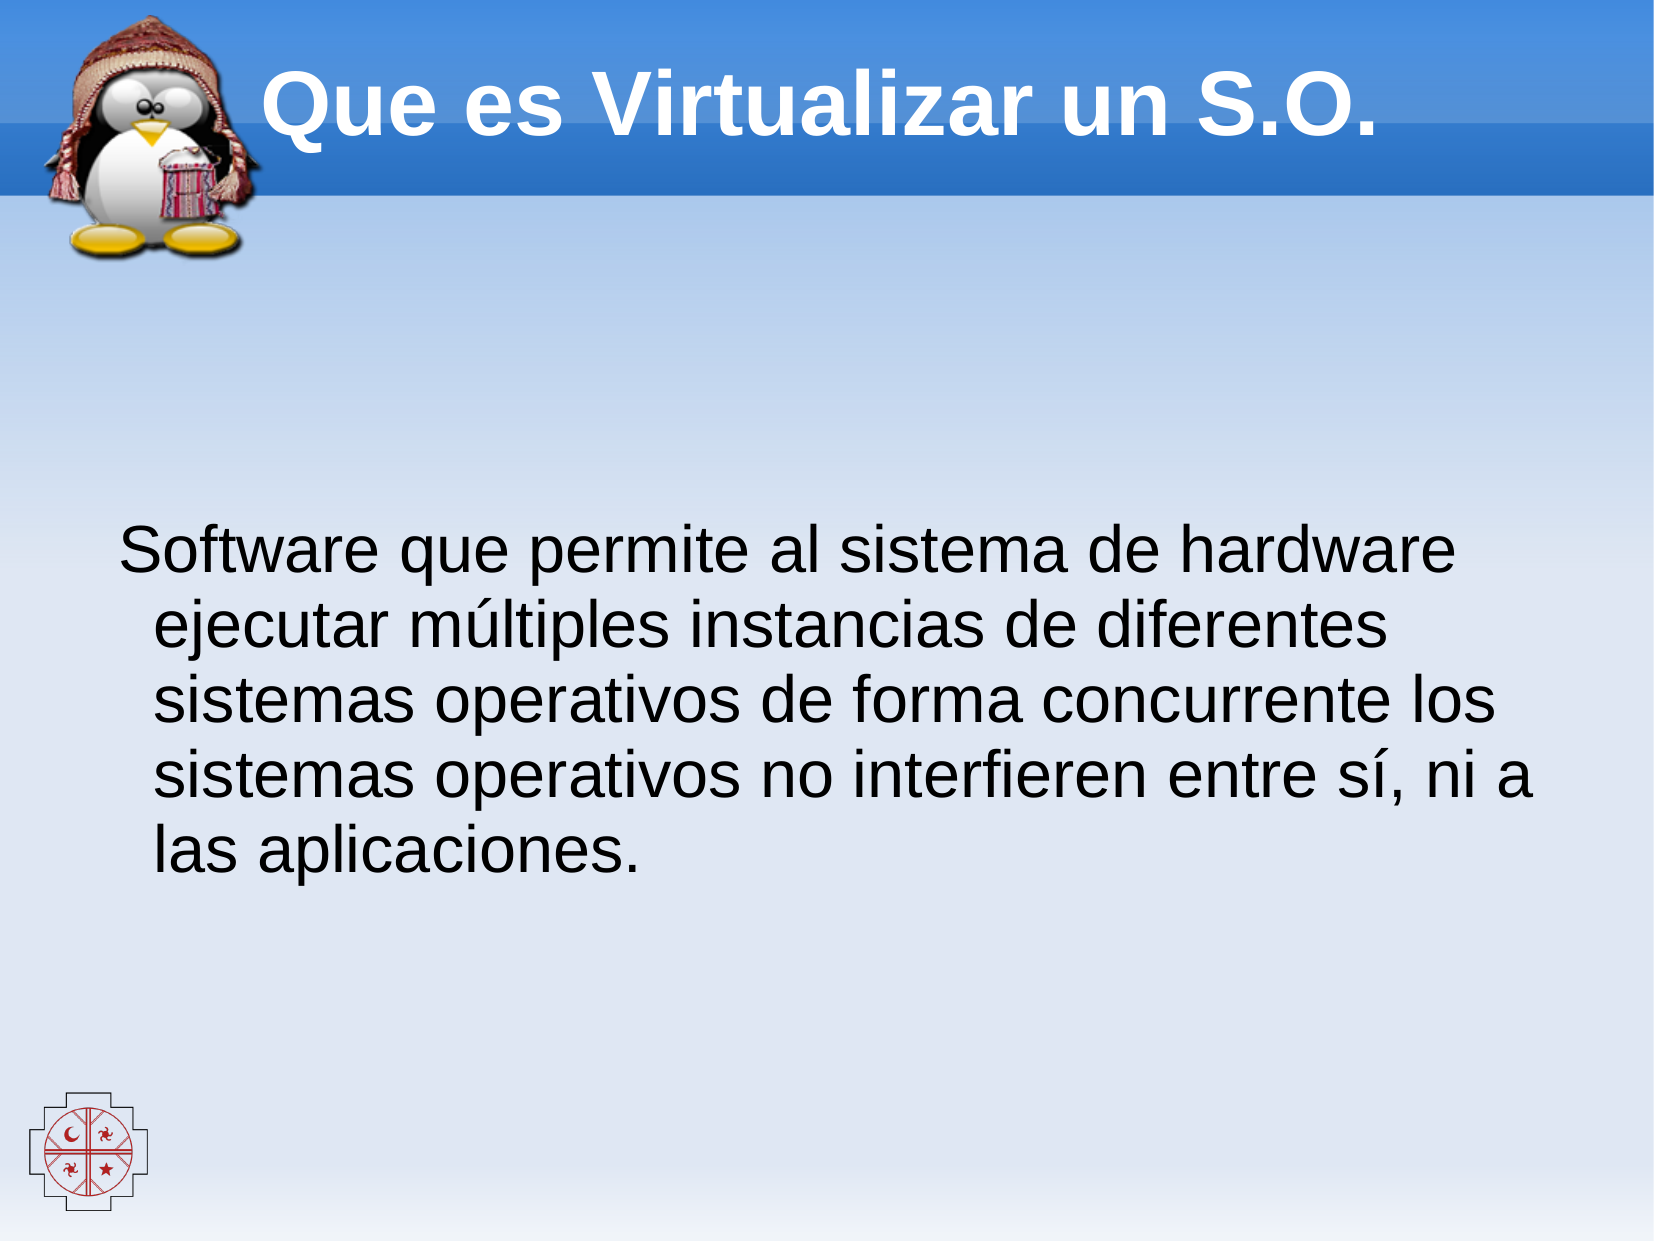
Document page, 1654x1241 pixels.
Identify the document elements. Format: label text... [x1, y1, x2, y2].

title Que es Virtualizar un S.O. [76, 7, 1565, 200]
picture [0, 0, 1654, 1241]
subtitle Software que permite al sistema de hardware ejecutar múltiples instancias de diferentes sistemas operativos de forma concurrente los sistemas operativos no interfieren entre sí, ni a las aplicaciones. [82, 297, 1571, 1102]
